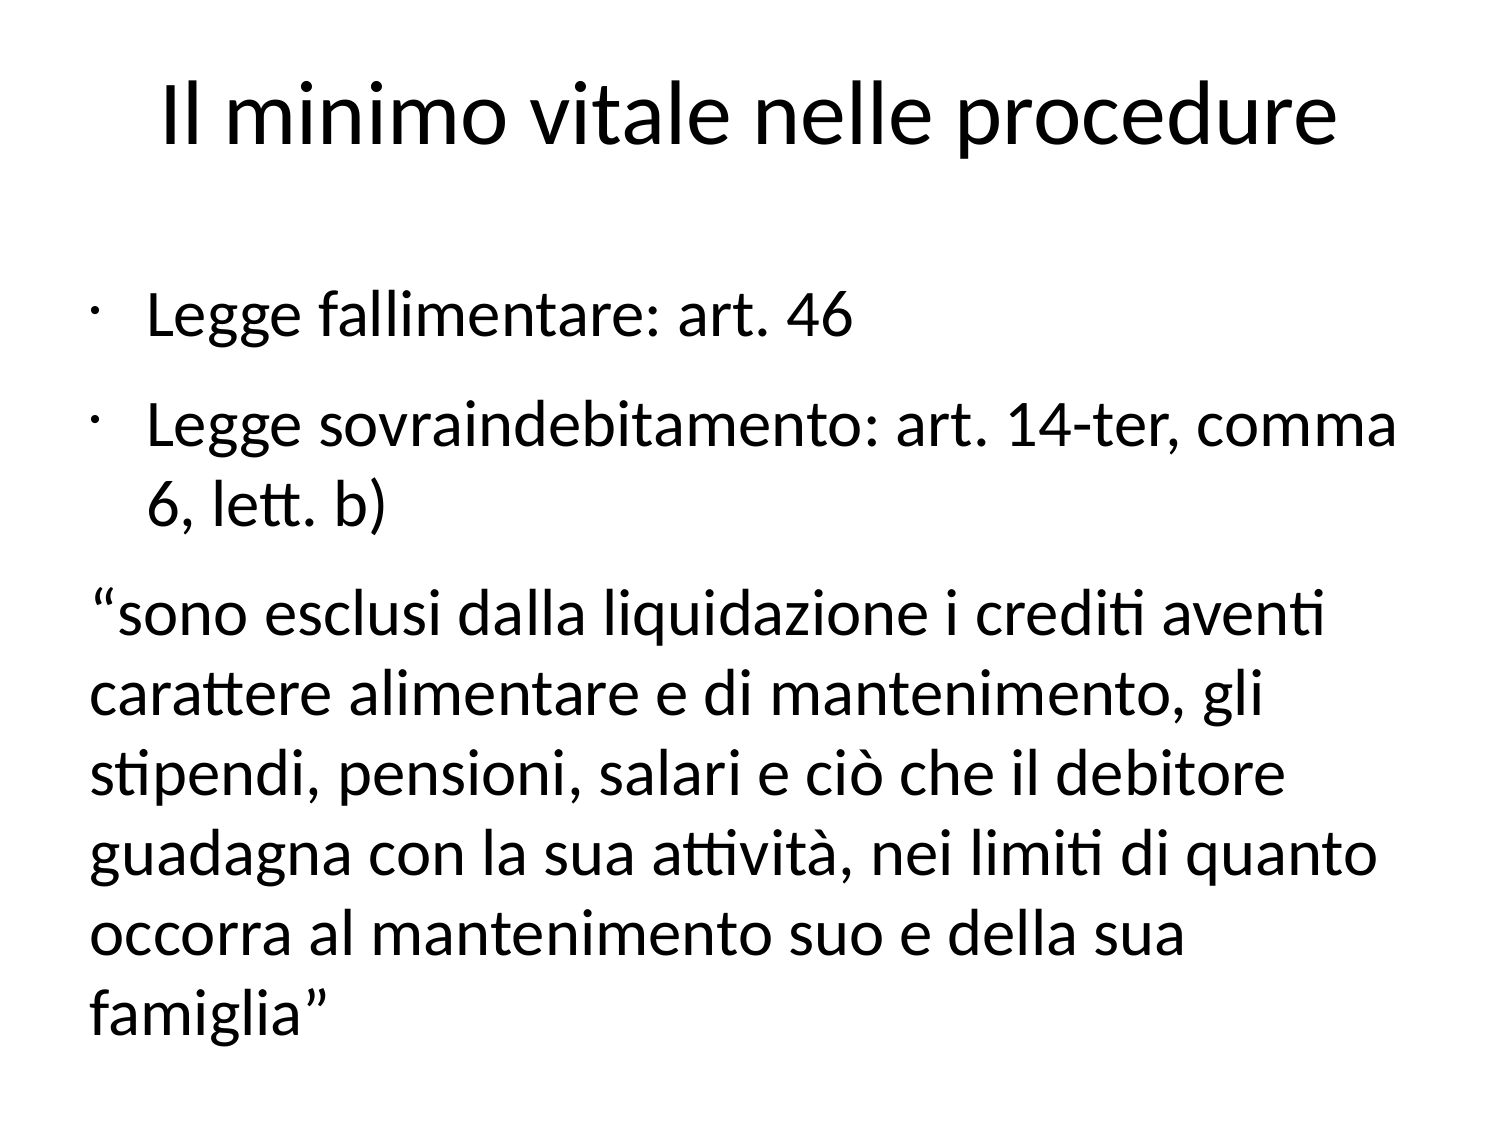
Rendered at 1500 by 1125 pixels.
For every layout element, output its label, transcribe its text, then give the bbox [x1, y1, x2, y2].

list Legge fallimentare: art. 46 Legge sovraindebitamento: art. 14-ter, comma 6, lett. b) “sono esclusi dalla liquidazione i crediti aventi carattere alimentare e di mantenimento, gli stipendi, pensioni, salari e ciò che il debitore guadagna con la sua attività, nei limiti di quanto occorra al mantenimento suo e della sua famiglia” [75, 262, 1425, 1005]
title Il minimo vitale nelle procedure [75, 45, 1425, 233]
